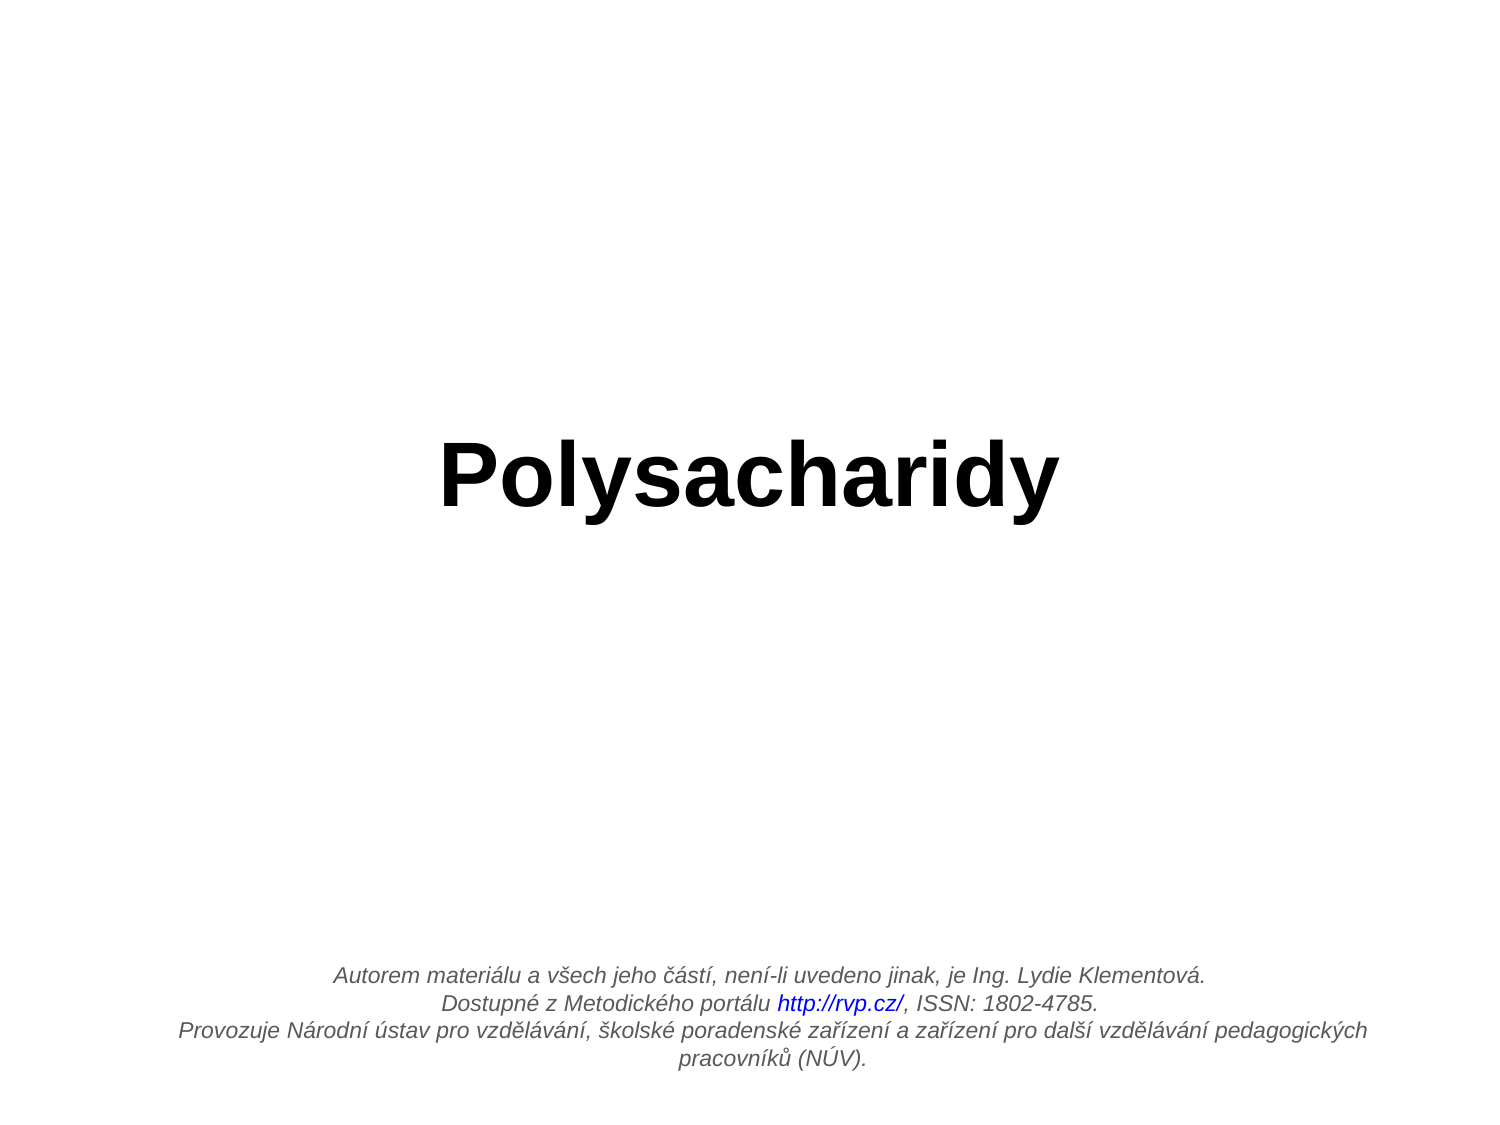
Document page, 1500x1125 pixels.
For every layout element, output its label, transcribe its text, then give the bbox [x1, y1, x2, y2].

title Polysacharidy [112, 349, 1388, 591]
text_box Autorem materiálu a všech jeho částí, není-li uvedeno jinak, je Ing. Lydie Klementová. Dostupné z Metodického portálu http://rvp.cz/, ISSN: 1802-4785. Provozuje Národní ústav pro vzdělávání, školské poradenské zařízení a zařízení pro další vzdělávání pedagogických pracovníků (NÚV). [159, 999, 1388, 1060]
